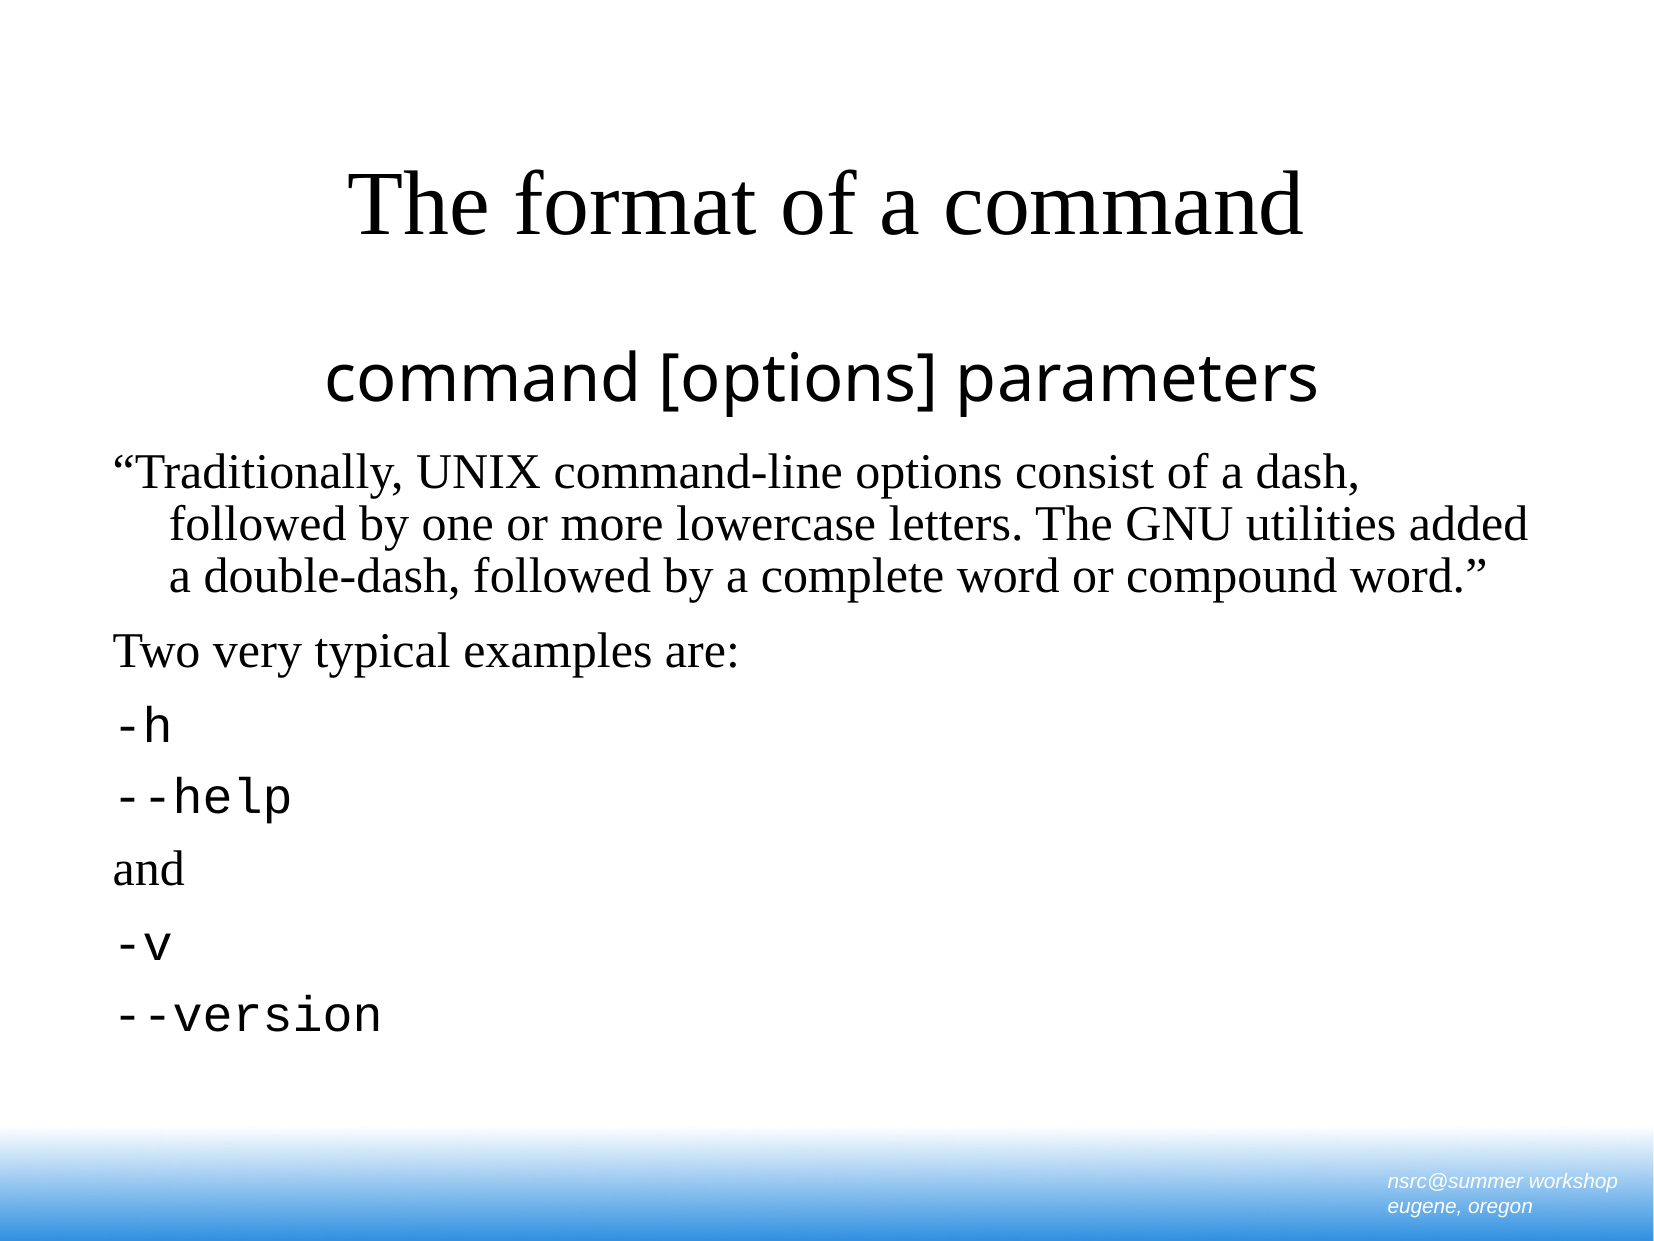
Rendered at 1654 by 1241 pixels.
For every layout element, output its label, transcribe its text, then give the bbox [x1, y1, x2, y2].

list command [options] parameters “Traditionally, UNIX command-line options consist of a dash, followed by one or more lowercase letters. The GNU utilities added a double-dash, followed by a complete word or compound word.” Two very typical examples are: -h --help and -v --version [112, 333, 1534, 1093]
title The format of a command [121, 79, 1534, 333]
picture [0, 1124, 1654, 1241]
text_box nsrc@summer workshop eugene, oregon [1387, 1169, 1644, 1216]
